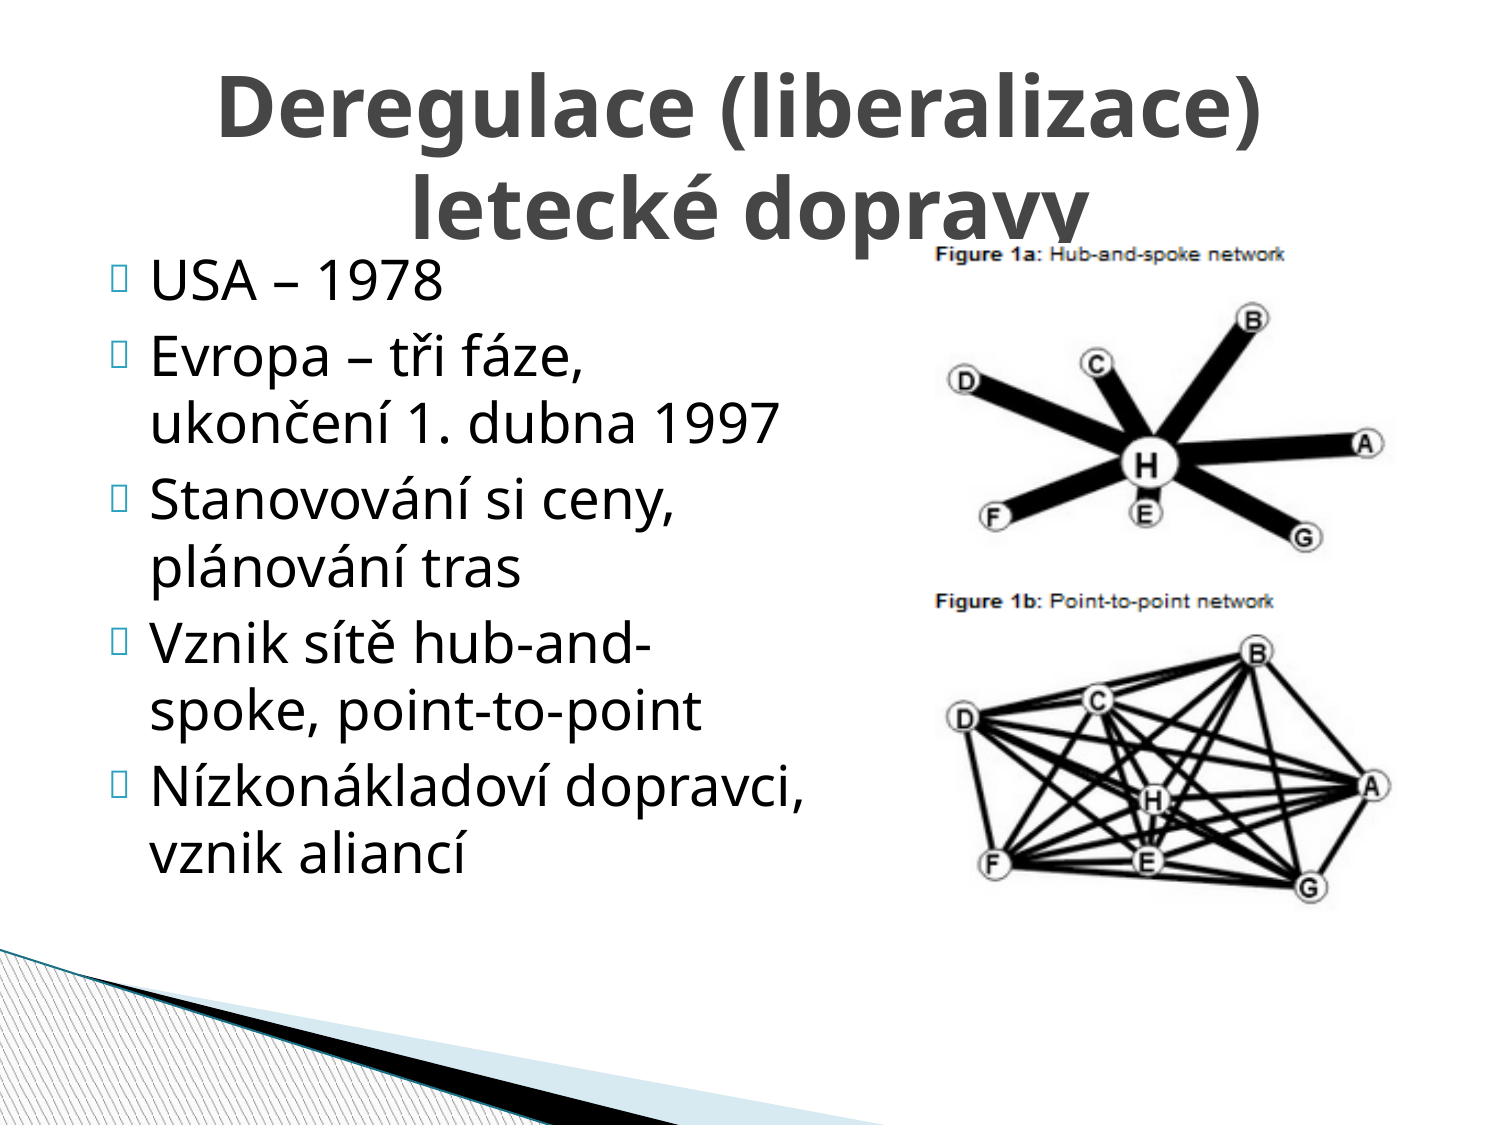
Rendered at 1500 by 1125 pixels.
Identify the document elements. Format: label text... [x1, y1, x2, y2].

title Deregulace (liberalizace) letecké dopravy [75, 44, 1425, 233]
list USA – 1978 Evropa – tři fáze, ukončení 1. dubna 1997 Stanovování si ceny, plánování tras Vznik sítě hub-and-spoke, point-to-point Nízkonákladoví dopravci, vznik aliancí [75, 236, 833, 976]
picture [0, 952, 543, 1125]
picture [916, 243, 1412, 929]
